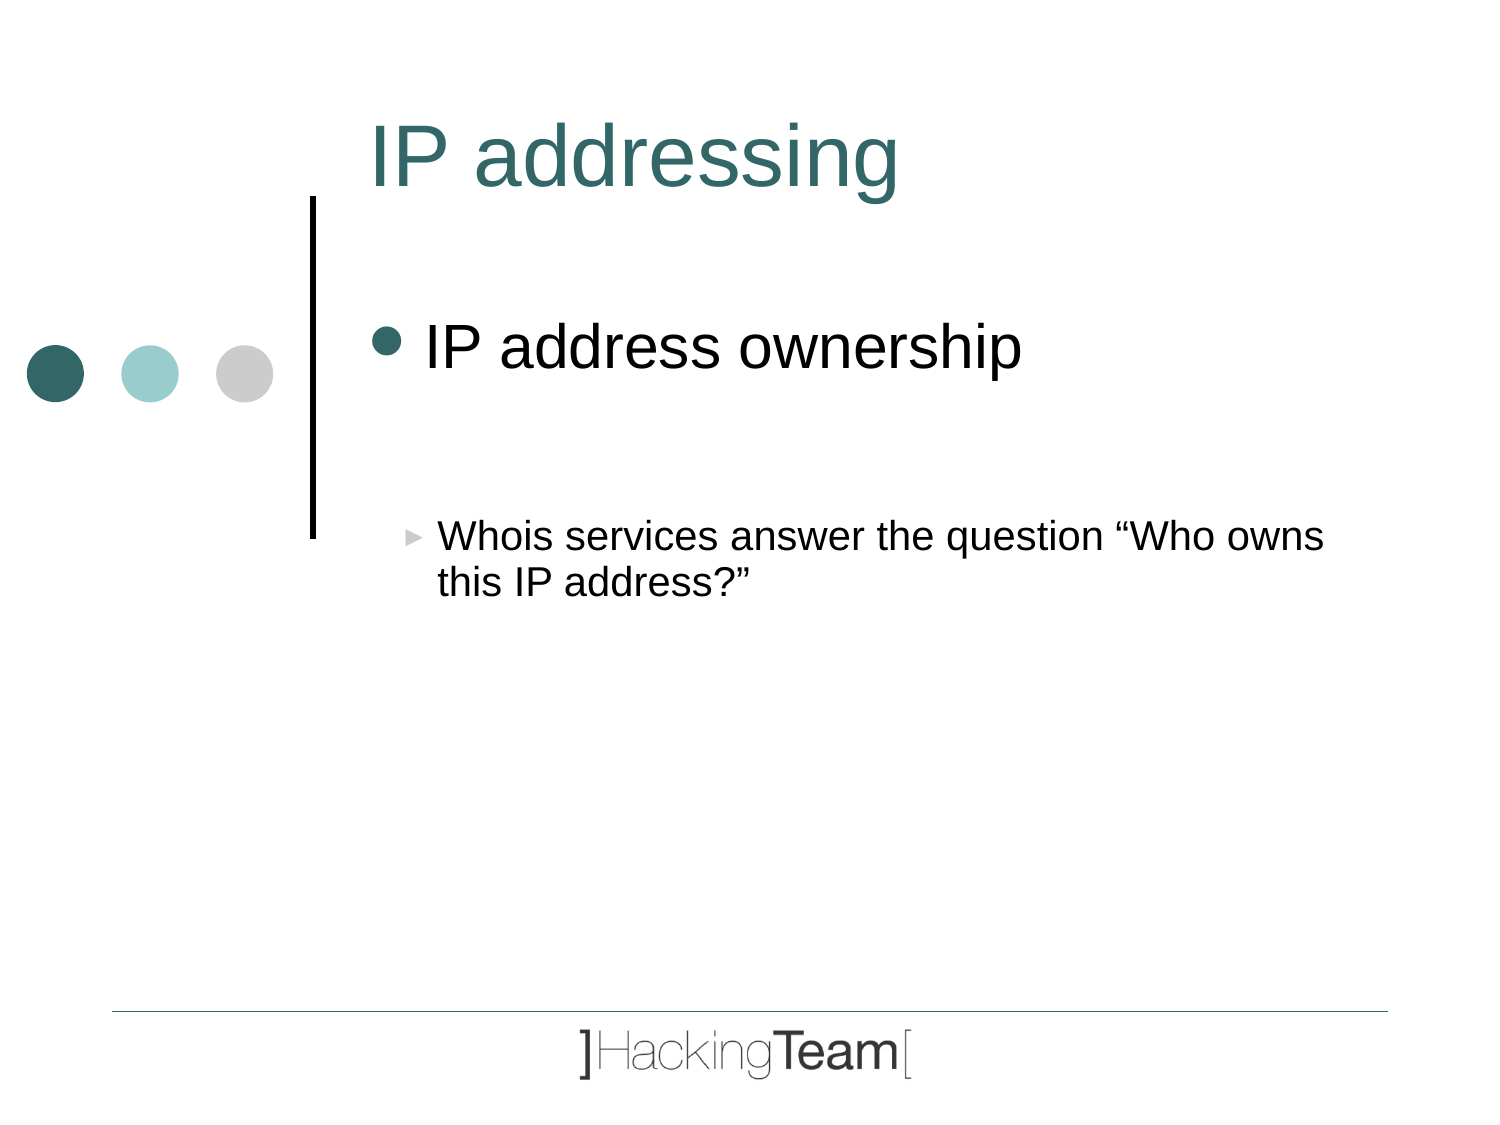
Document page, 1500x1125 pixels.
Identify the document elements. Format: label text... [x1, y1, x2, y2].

title IP addressing [249, 38, 1401, 275]
list IP address ownership Whois services answer the question “Who owns this IP address?” [249, 312, 1401, 1041]
picture [574, 1041, 916, 1084]
